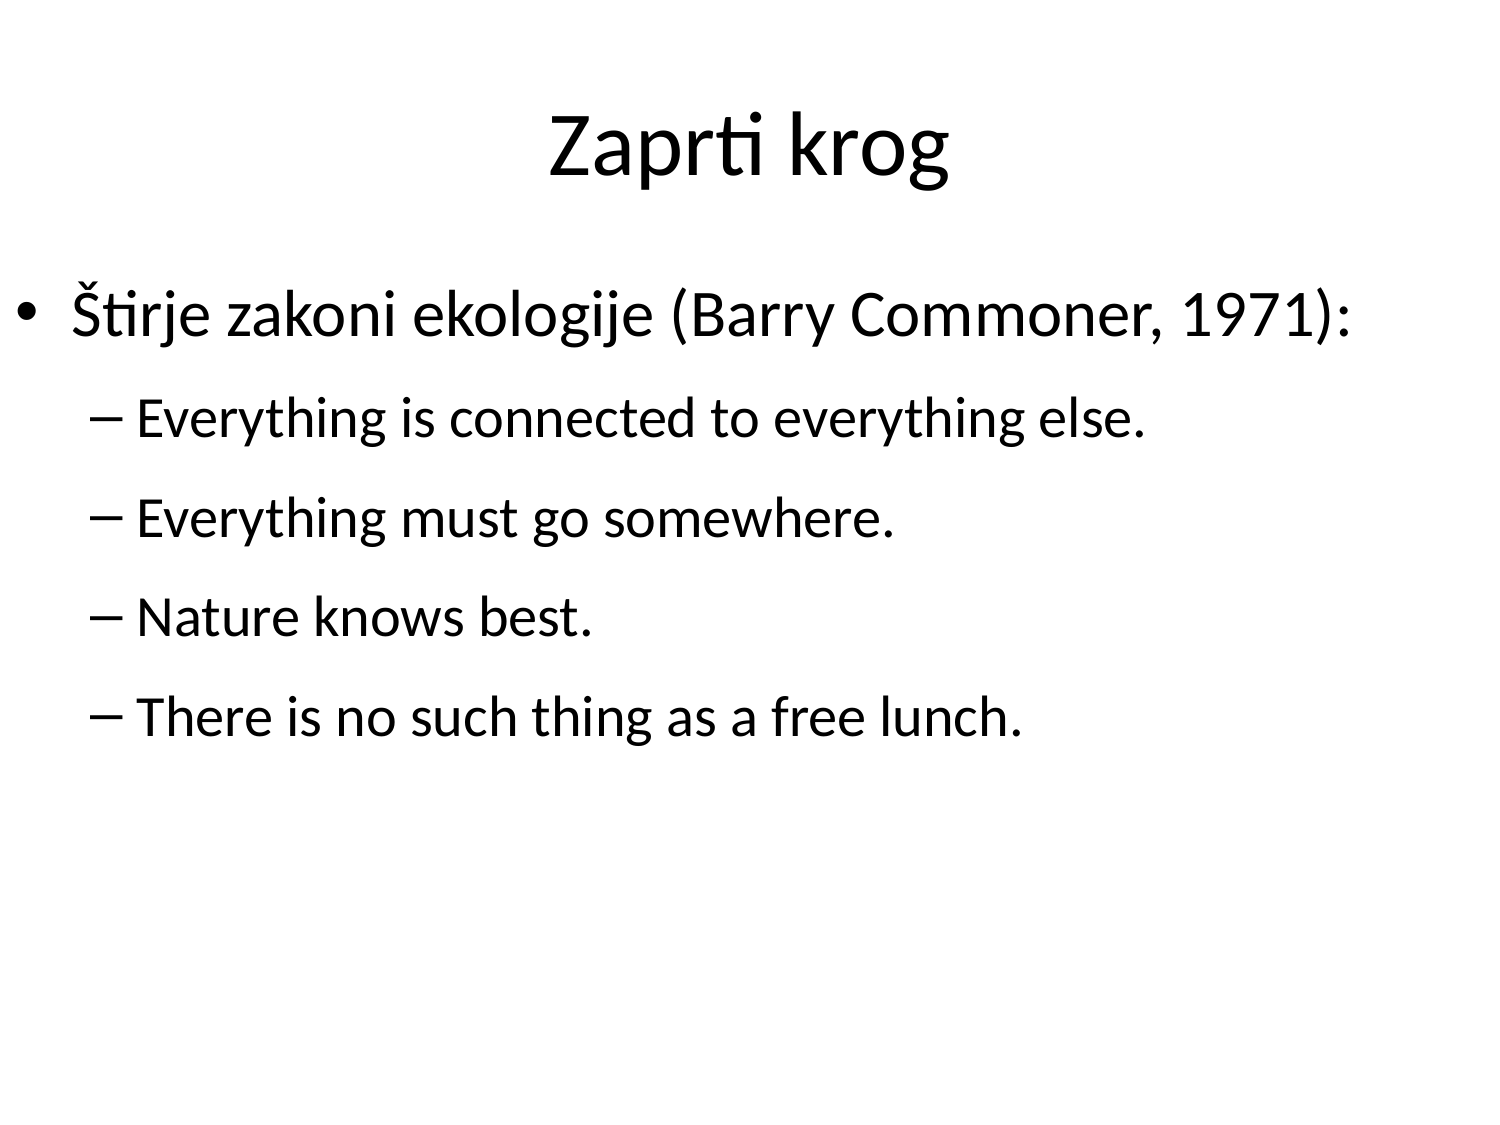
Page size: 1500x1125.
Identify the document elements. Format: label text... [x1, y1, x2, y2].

title Zaprti krog [75, 45, 1425, 233]
list Štirje zakoni ekologije (Barry Commoner, 1971): Everything is connected to everything else. Everything must go somewhere. Nature knows best. There is no such thing as a free lunch. [0, 262, 1500, 1005]
